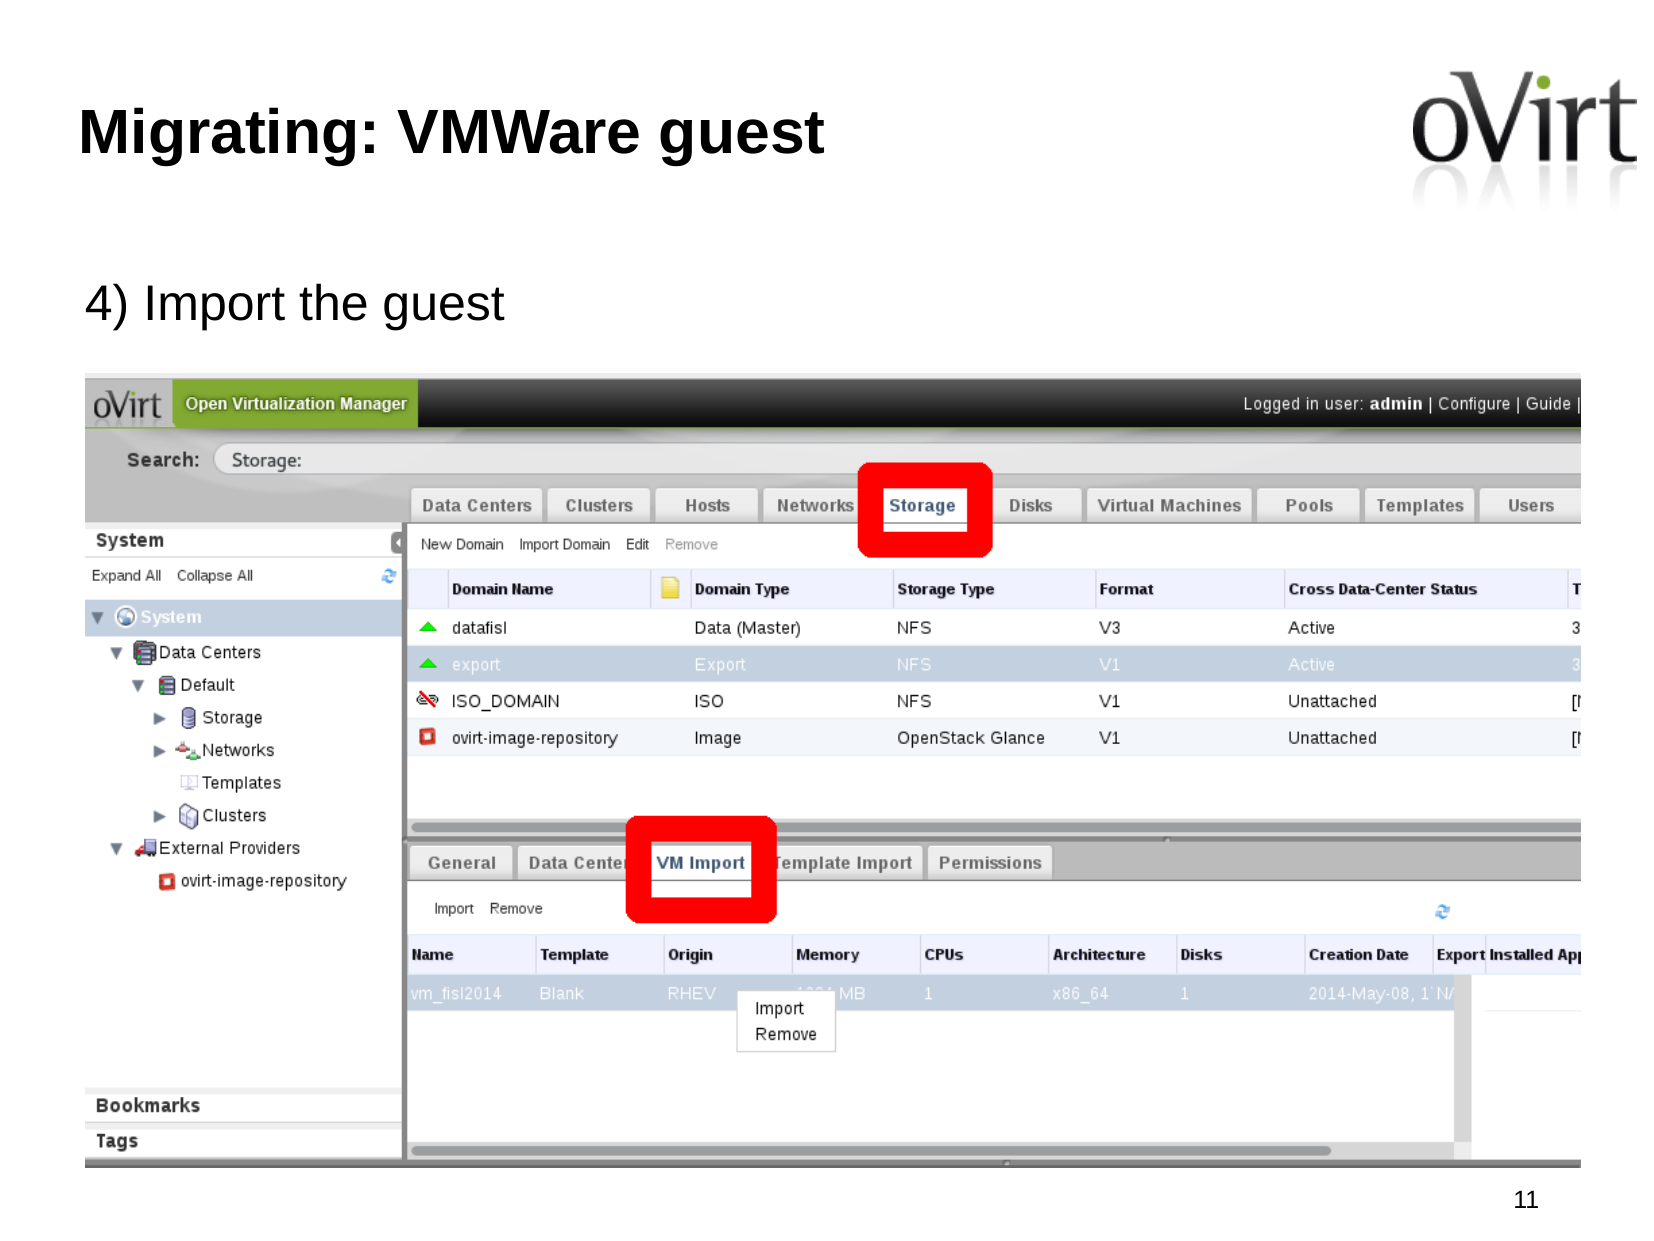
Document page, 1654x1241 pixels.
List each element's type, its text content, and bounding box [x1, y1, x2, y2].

picture [85, 373, 1581, 1168]
text_box 4) Import the guest [70, 202, 1291, 405]
text_box Migrating: VMWare guest [64, 30, 1285, 233]
picture [1413, 63, 1637, 212]
